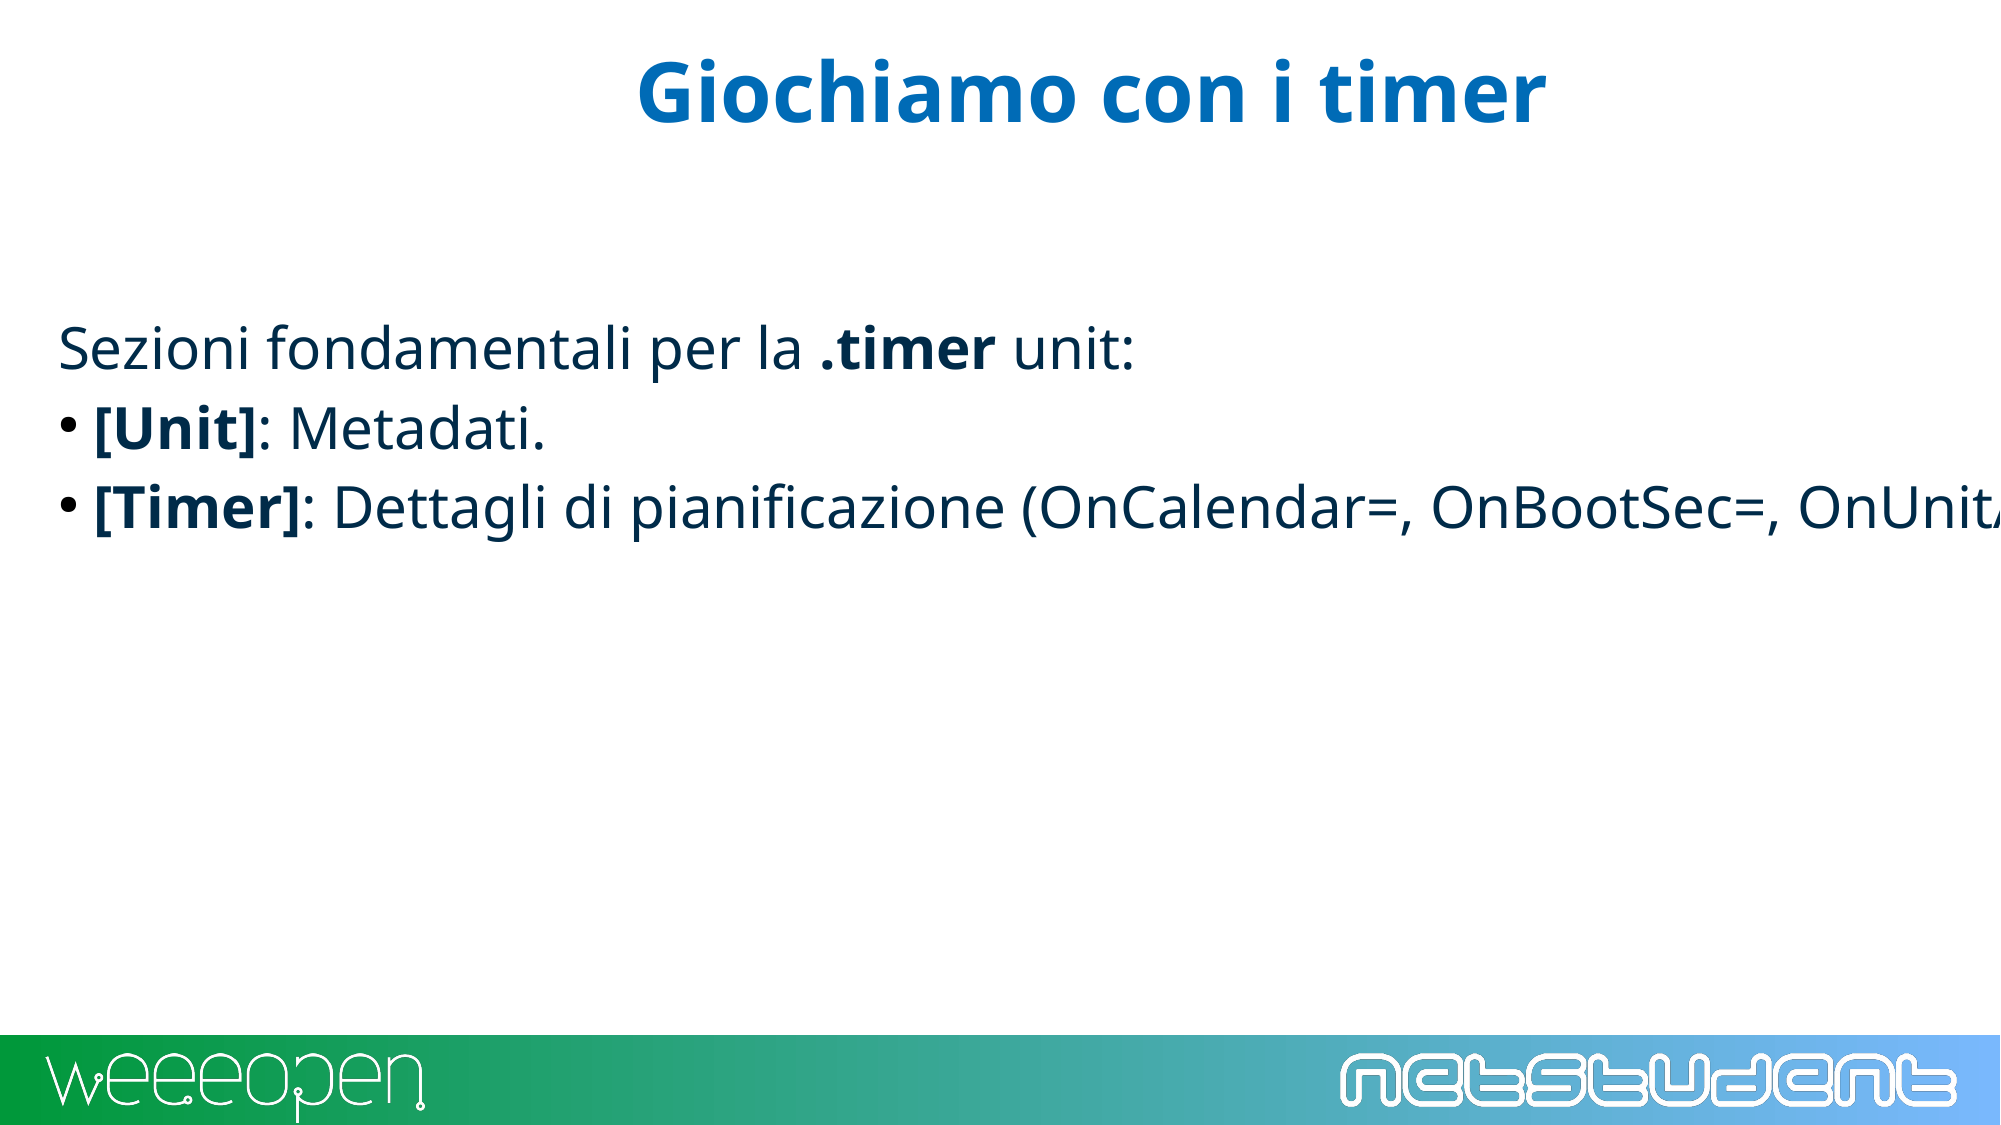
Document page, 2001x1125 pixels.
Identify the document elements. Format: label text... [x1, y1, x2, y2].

text_box [0, 0, 2000, 1125]
text_box [Unit]: Metadati. [58, 386, 456, 461]
text_box Sezioni fondamentali per la .timer unit: [58, 307, 919, 381]
picture [1340, 1053, 1957, 1107]
picture [45, 1053, 425, 1123]
text_box Giochiamo con i timer [635, 33, 1365, 139]
text_box [Timer]: Dettagli di pianificazione (OnCalendar=, OnBootSec=, OnUnitActiveSec=). [58, 466, 1871, 541]
